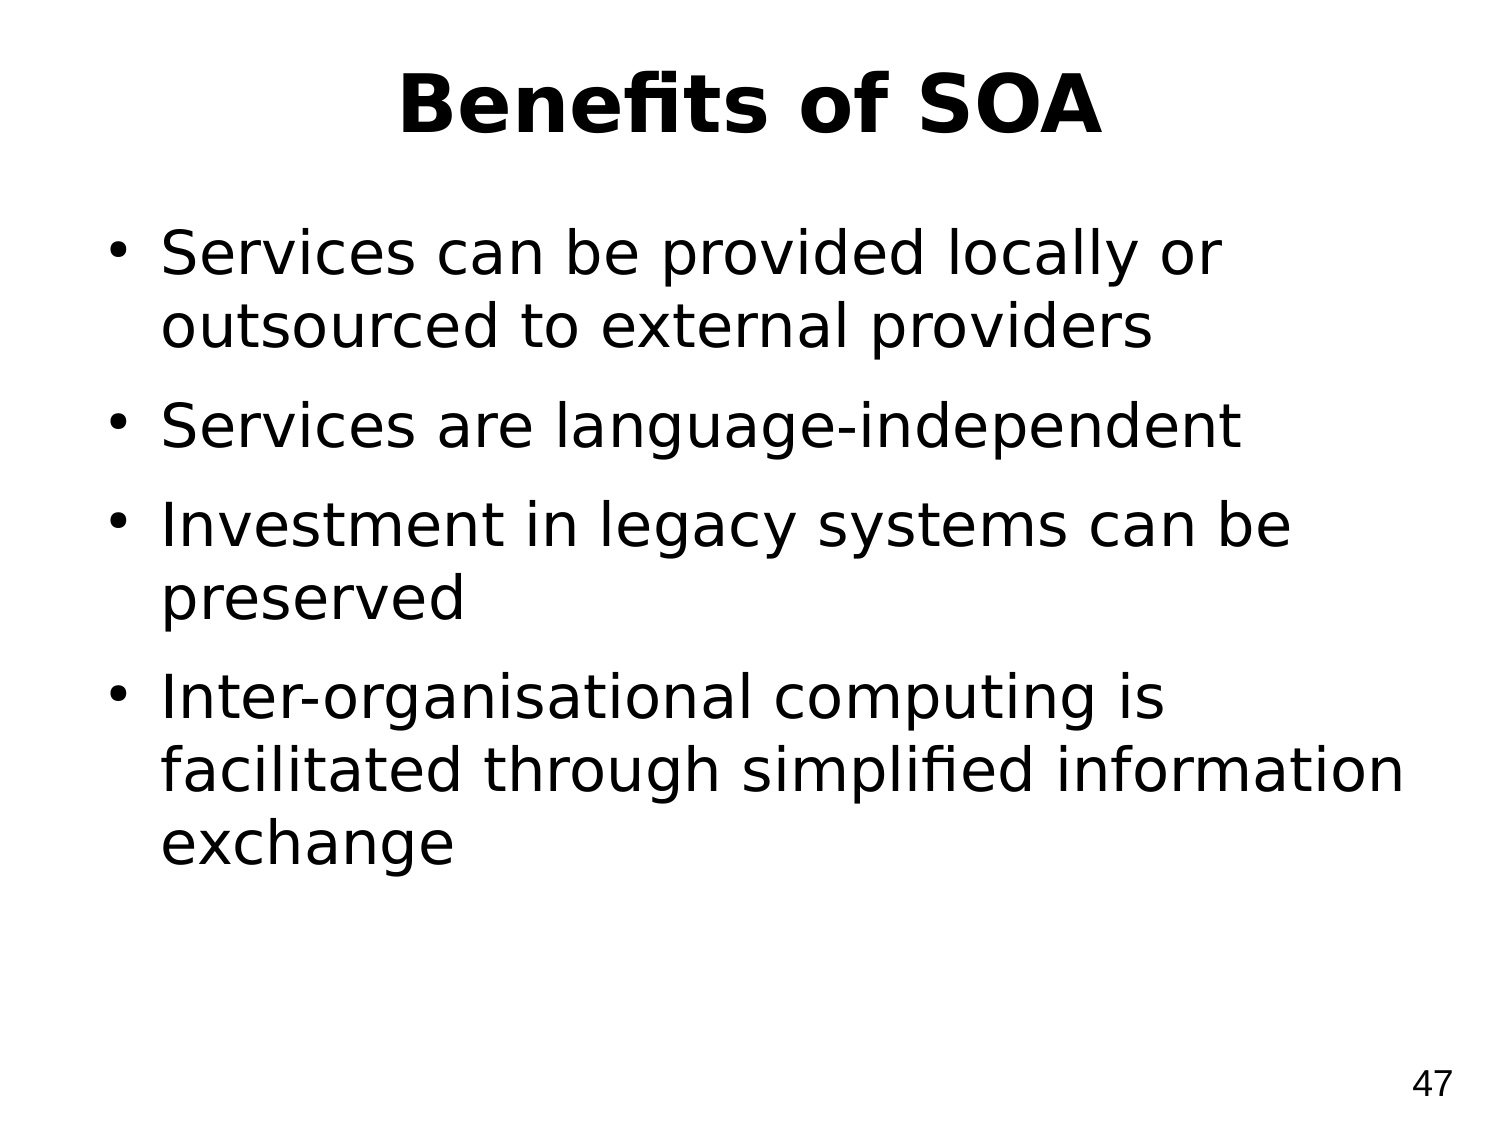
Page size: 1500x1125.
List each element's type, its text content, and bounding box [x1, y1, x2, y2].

list Services can be provided locally or outsourced to external providers Services are language-independent Investment in legacy systems can be preserved Inter-organisational computing is facilitated through simplified information exchange [75, 206, 1425, 1093]
title Benefits of SOA [75, 44, 1425, 177]
